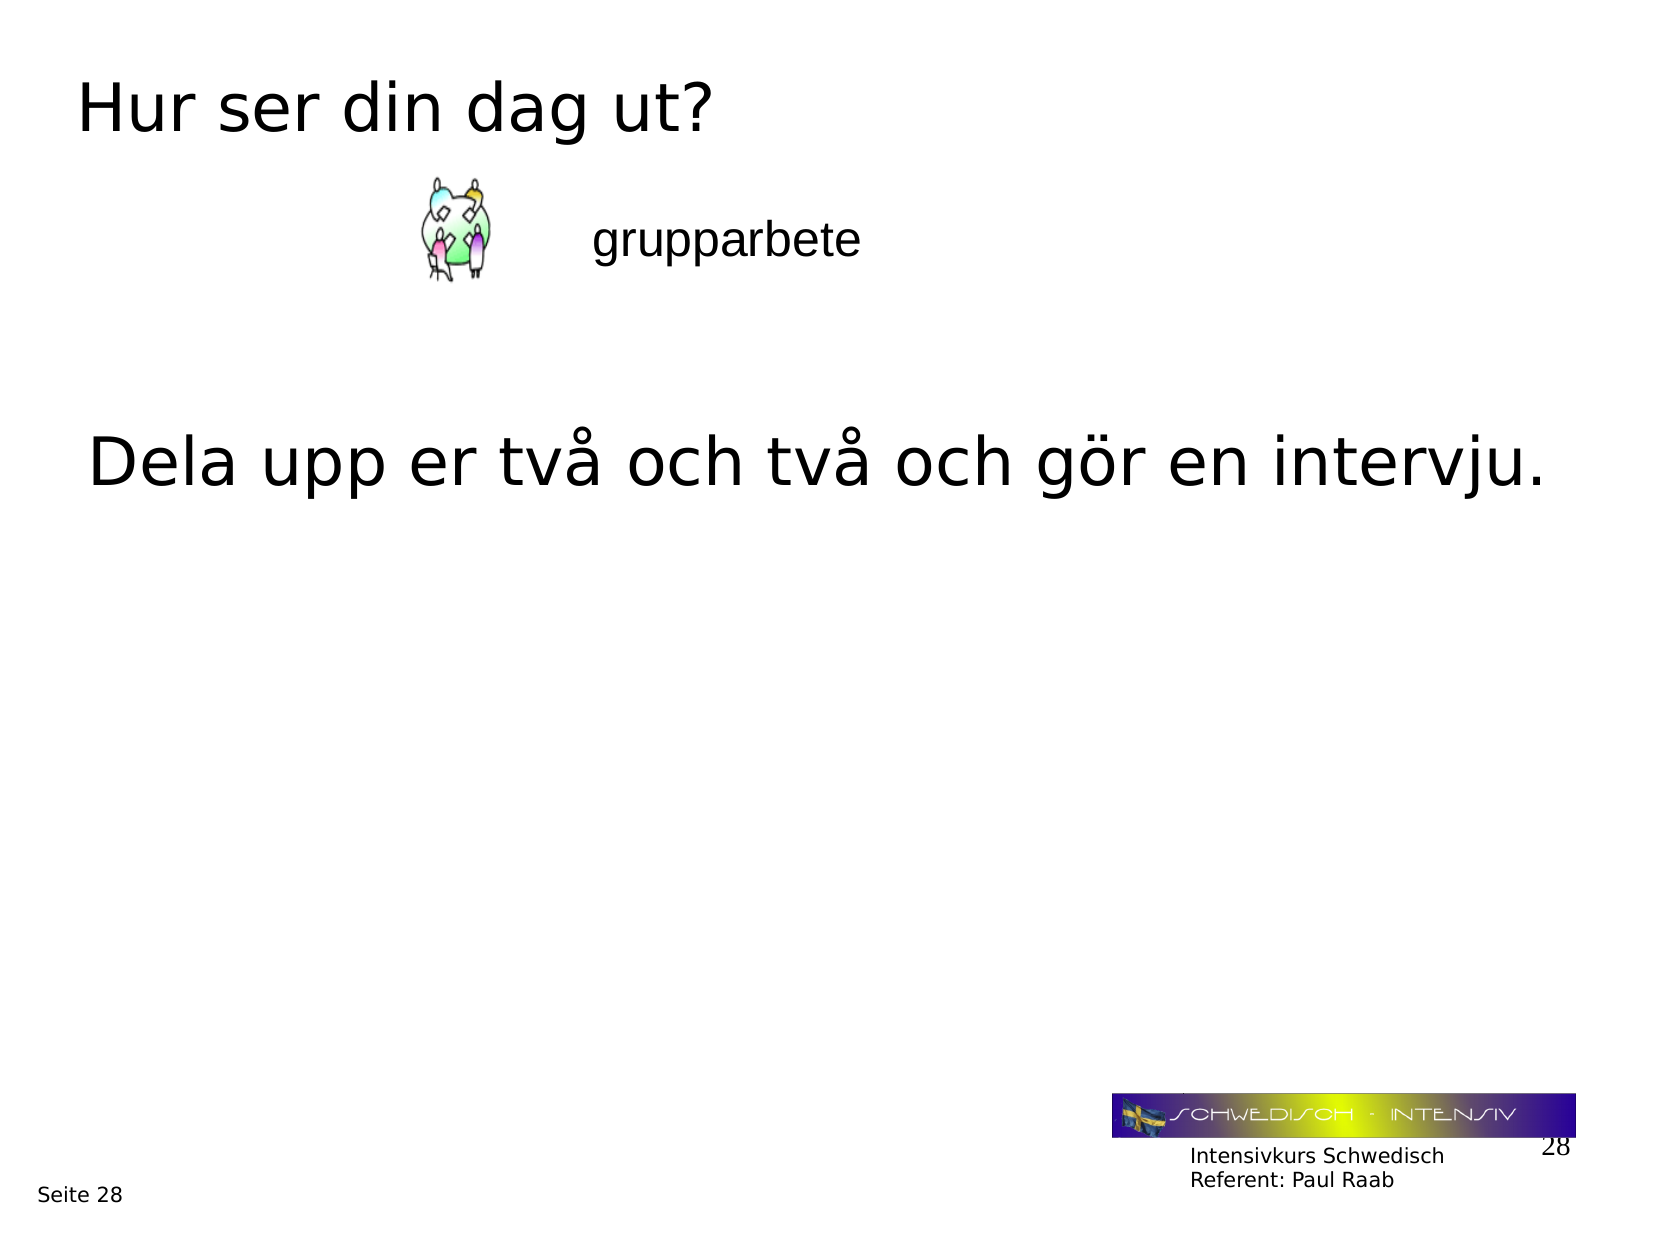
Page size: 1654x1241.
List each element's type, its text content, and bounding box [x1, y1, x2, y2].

text_box Hur ser din dag ut? [61, 62, 751, 155]
text_box grupparbete [577, 203, 916, 275]
text_box Dela upp er två och två och gör en intervju. [72, 416, 1613, 510]
picture [417, 173, 493, 287]
picture [1112, 1093, 1576, 1138]
